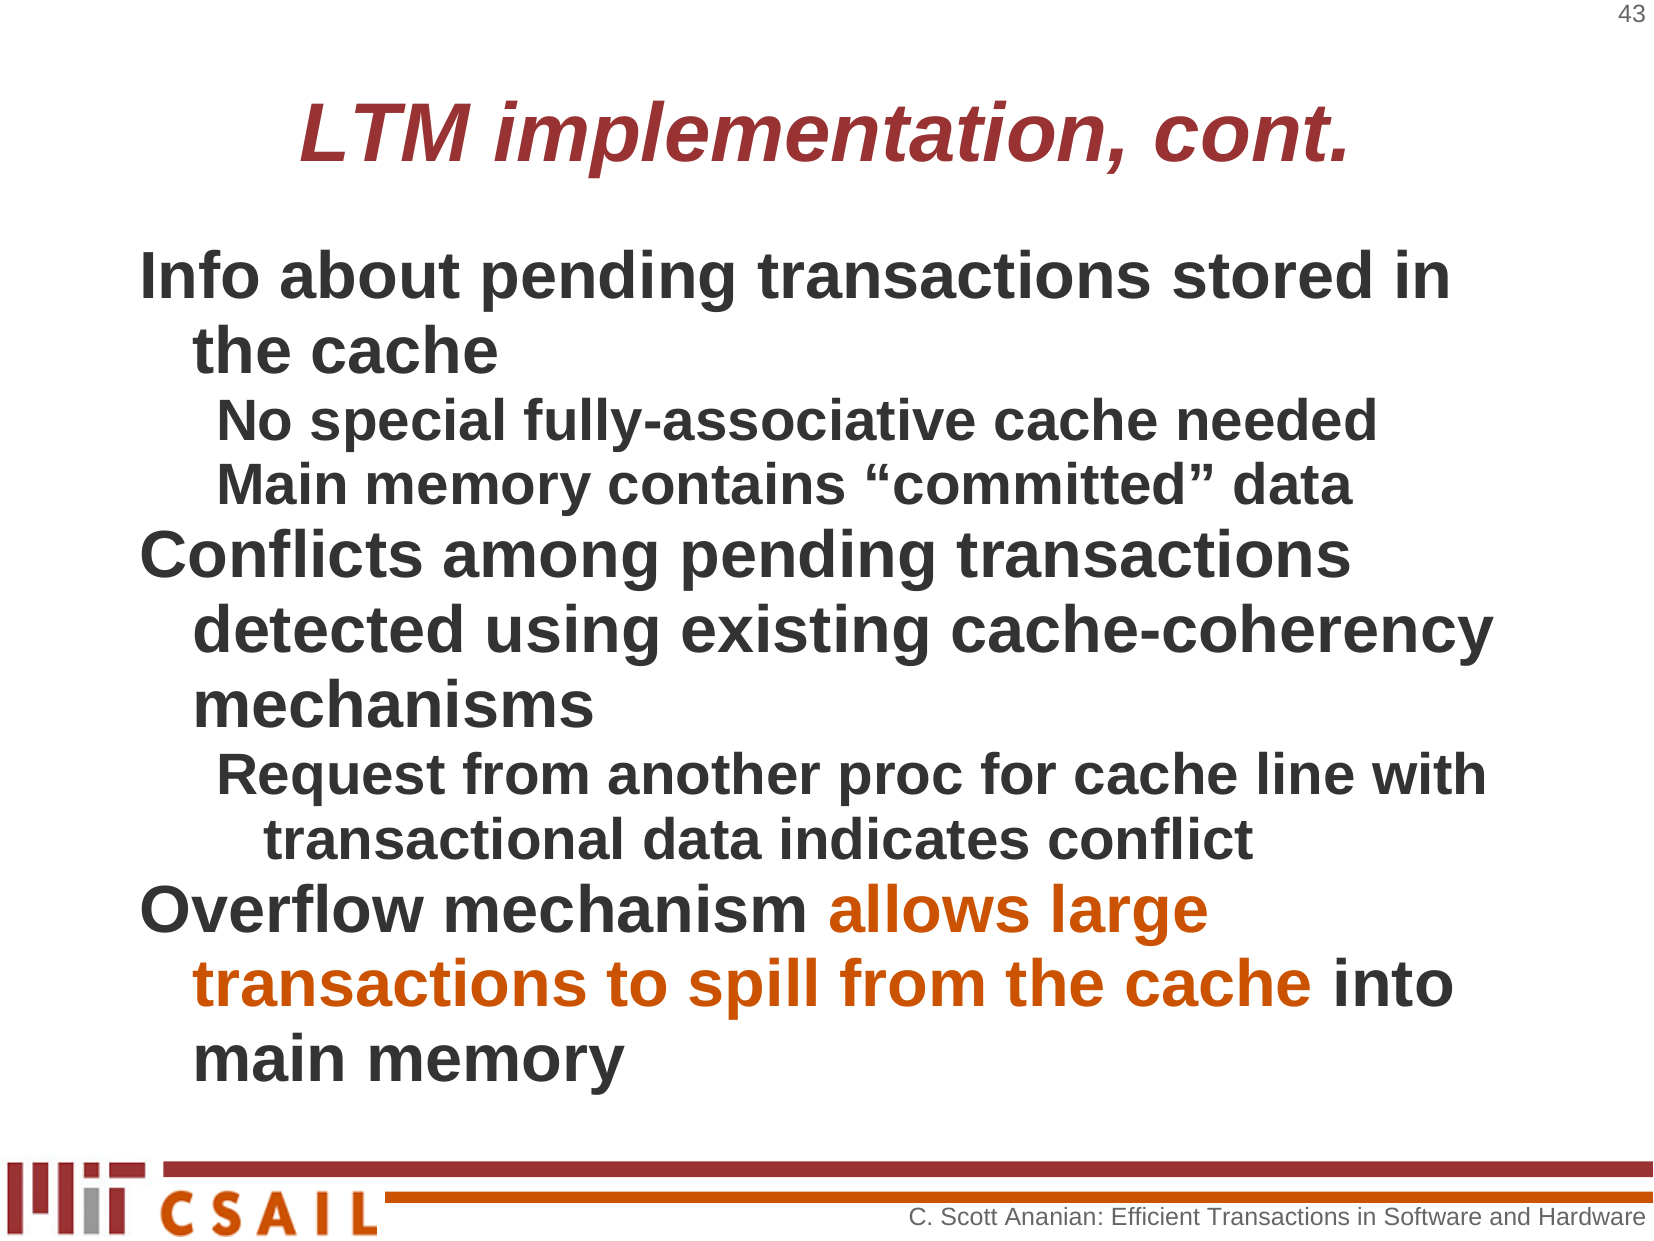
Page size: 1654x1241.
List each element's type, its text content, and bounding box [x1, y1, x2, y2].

list Info about pending transactions stored in the cache No special fully-associative cache needed Main memory contains “committed” data Conflicts among pending transactions detected using existing cache-coherency mechanisms Request from another proc for cache line with transactional data indicates conflict Overflow mechanism allows large transactions to spill from the cache into main memory [121, 237, 1561, 1133]
picture [0, 1155, 377, 1237]
title LTM implementation, cont. [52, 28, 1601, 237]
